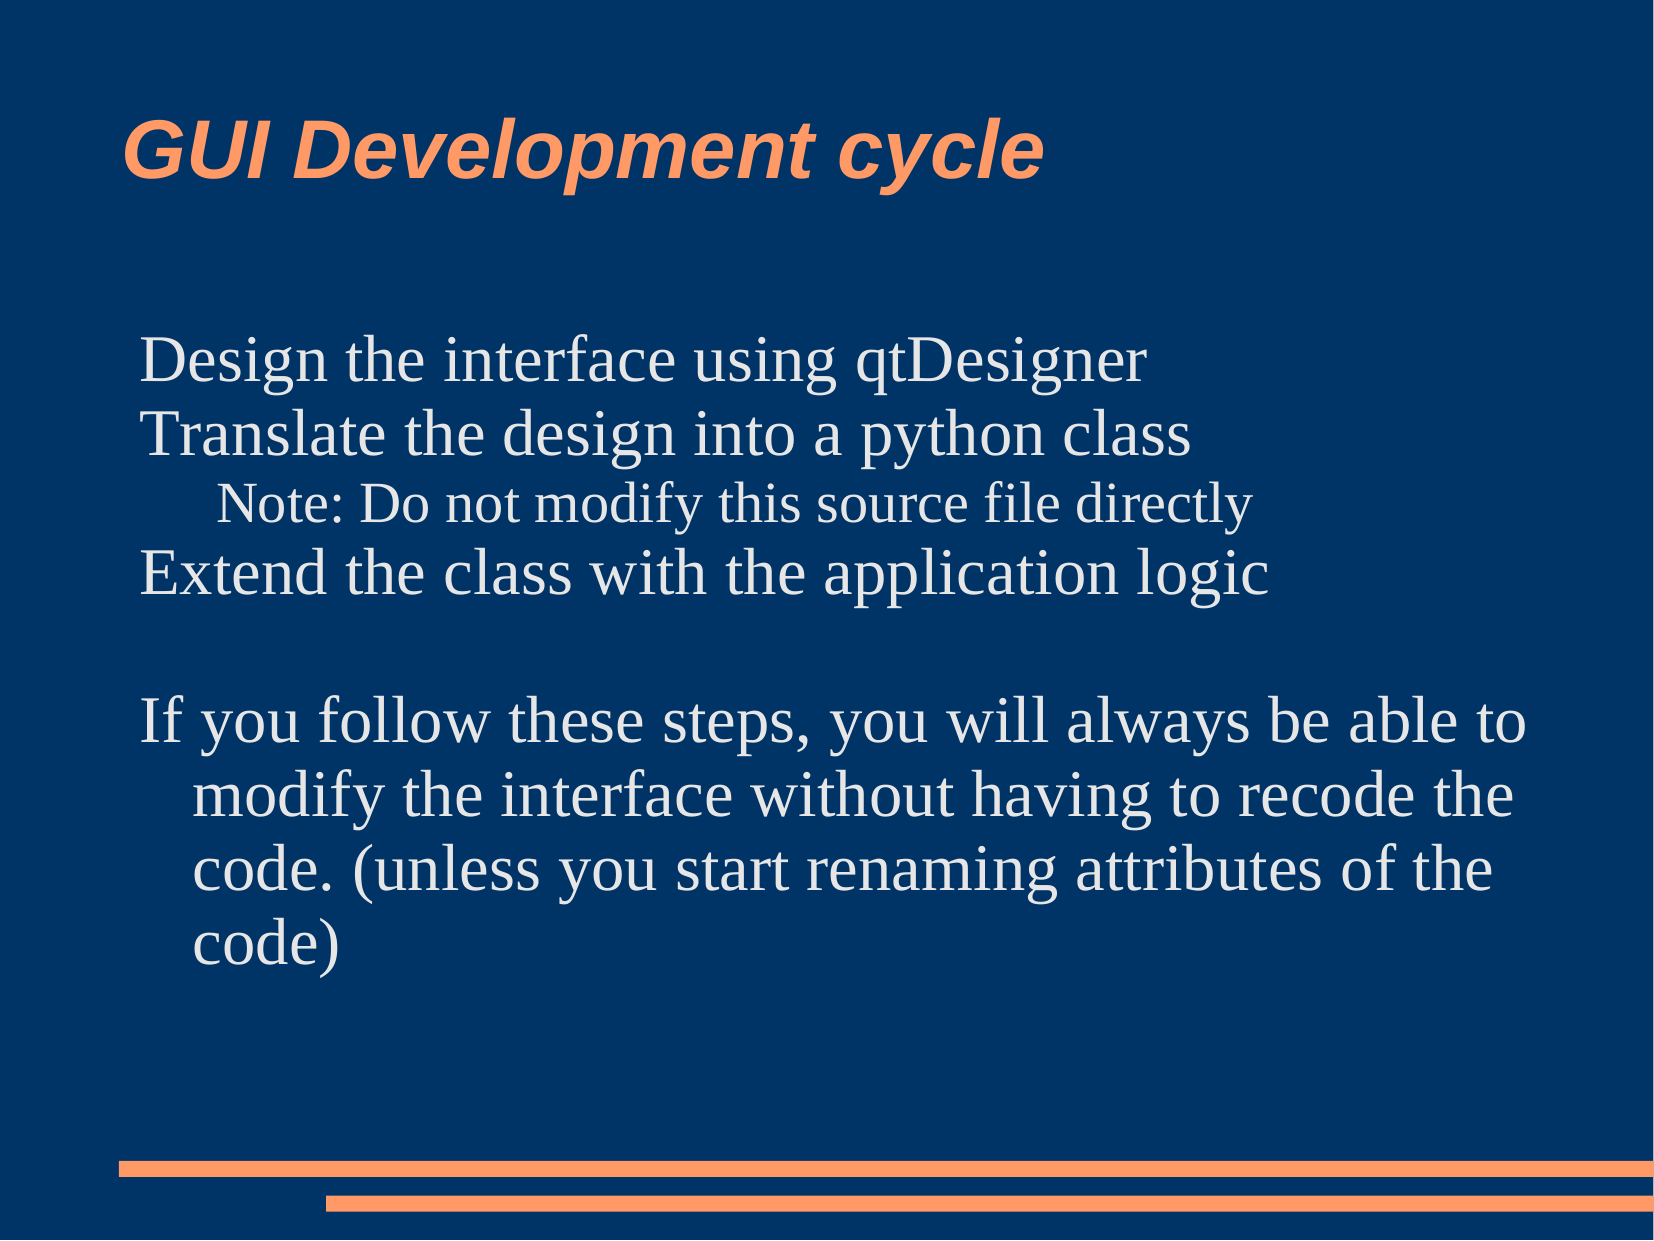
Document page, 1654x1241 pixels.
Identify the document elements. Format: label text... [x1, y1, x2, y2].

list Design the interface using qtDesigner Translate the design into a python class Note: Do not modify this source file directly Extend the class with the application logic If you follow these steps, you will always be able to modify the interface without having to recode the code. (unless you start renaming attributes of the code) [121, 322, 1561, 1051]
title GUI Development cycle [121, 46, 1534, 254]
